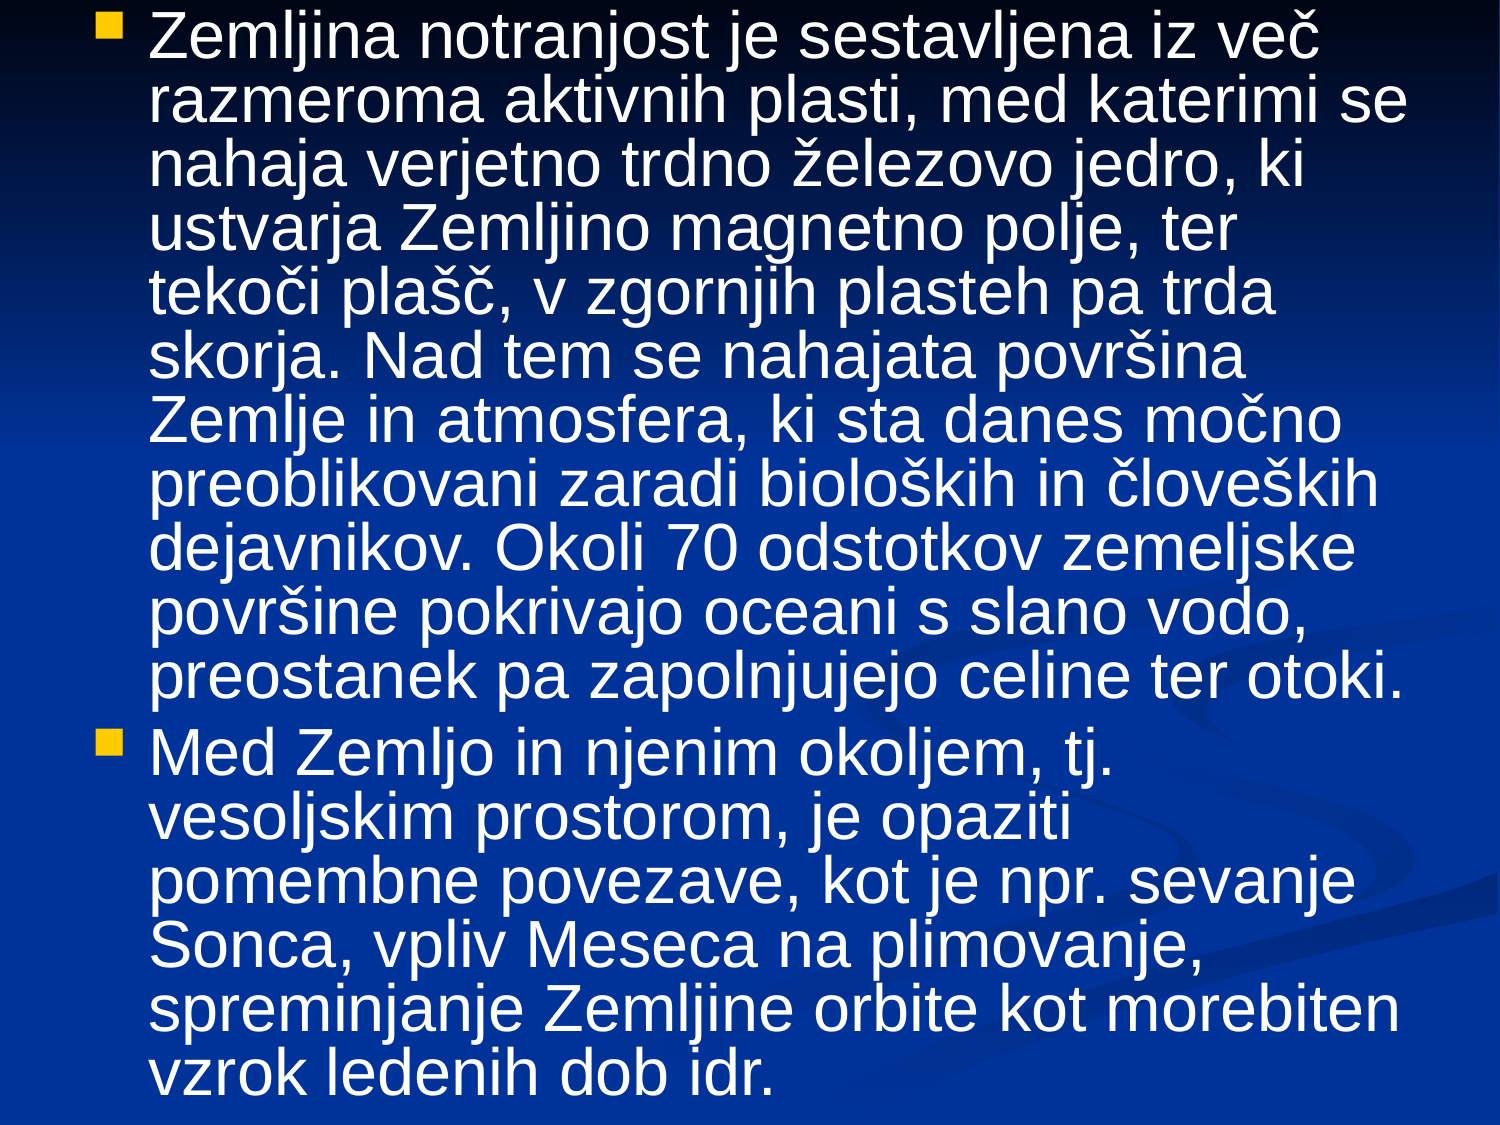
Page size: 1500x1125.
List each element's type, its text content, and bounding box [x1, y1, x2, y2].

list Zemljina notranjost je sestavljena iz več razmeroma aktivnih plasti, med katerimi se nahaja verjetno trdno železovo jedro, ki ustvarja Zemljino magnetno polje, ter tekoči plašč, v zgornjih plasteh pa trda skorja. Nad tem se nahajata površina Zemlje in atmosfera, ki sta danes močno preoblikovani zaradi bioloških in človeških dejavnikov. Okoli 70 odstotkov zemeljske površine pokrivajo oceani s slano vodo, preostanek pa zapolnjujejo celine ter otoki. Med Zemljo in njenim okoljem, tj. vesoljskim prostorom, je opaziti pomembne povezave, kot je npr. sevanje Sonca, vpliv Meseca na plimovanje, spreminjanje Zemljine orbite kot morebiten vzrok ledenih dob idr. [76, 0, 1427, 743]
